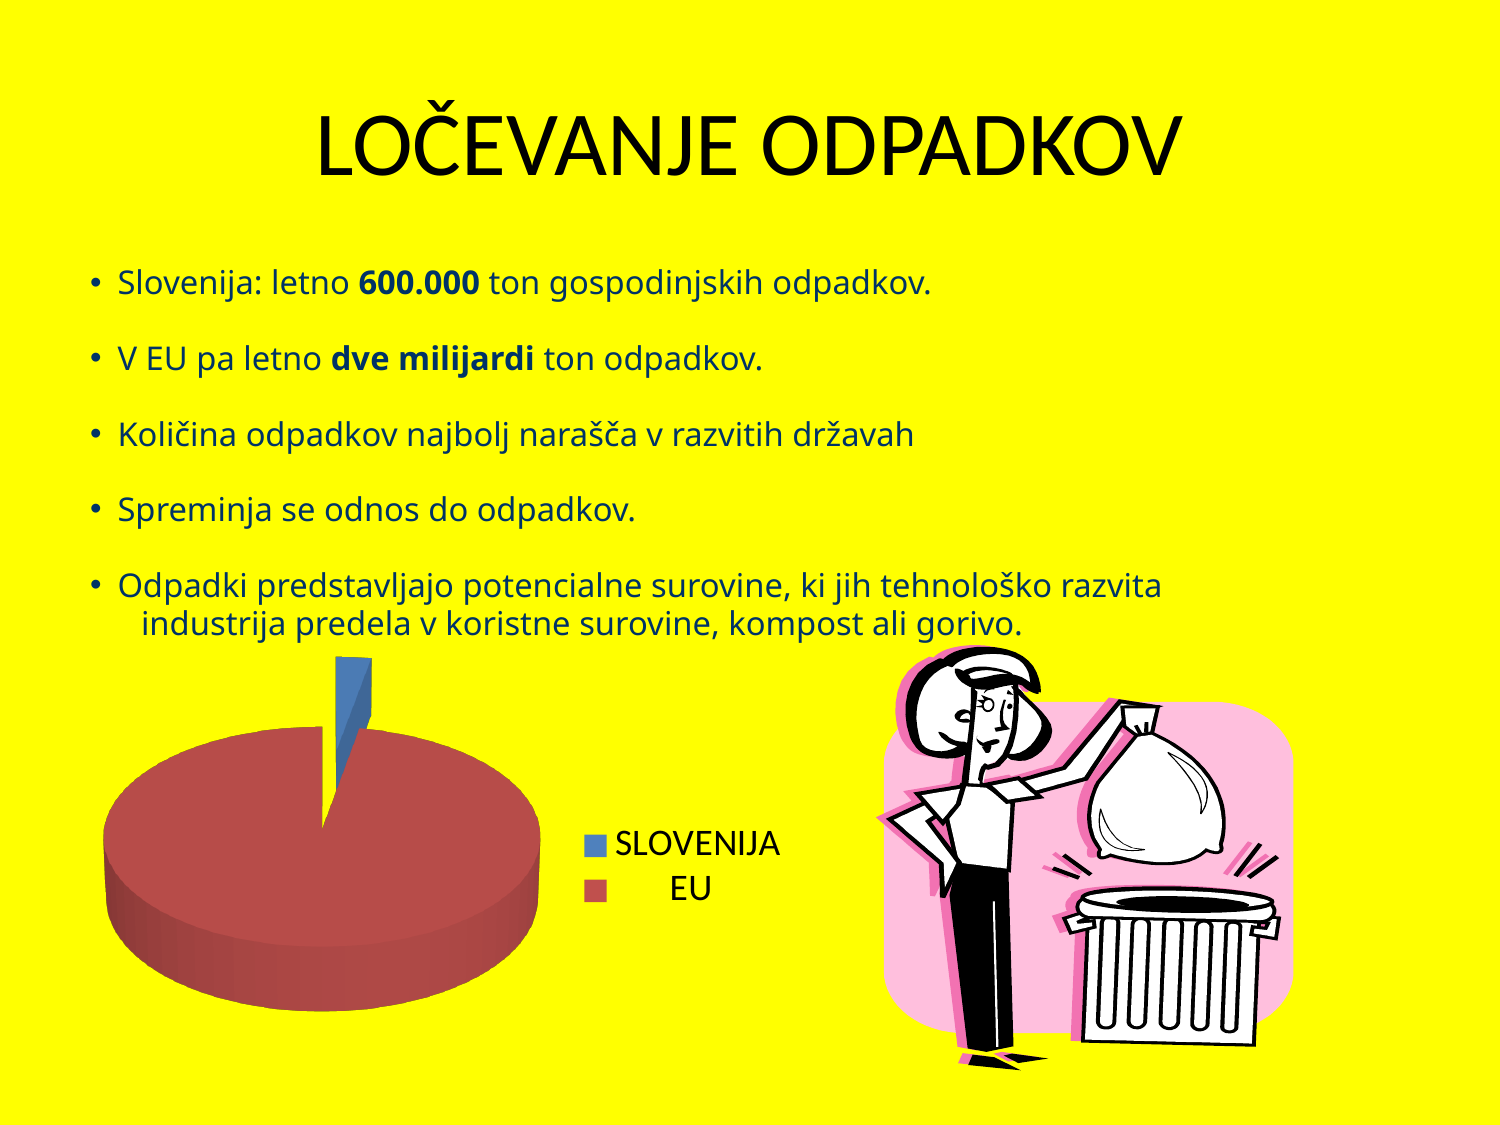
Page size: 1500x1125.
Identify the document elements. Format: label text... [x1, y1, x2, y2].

title LOČEVANJE ODPADKOV [75, 45, 1425, 233]
list Slovenija: letno 600.000 ton gospodinjskih odpadkov. V EU pa letno dve milijardi ton odpadkov. Količina odpadkov najbolj narašča v razvitih državah Spreminja se odnos do odpadkov. Odpadki predstavljajo potencialne surovine, ki jih tehnološko razvita industrija predela v koristne surovine, kompost ali gorivo. [75, 262, 1425, 681]
chart [0, 603, 806, 1125]
picture [868, 642, 1294, 1071]
